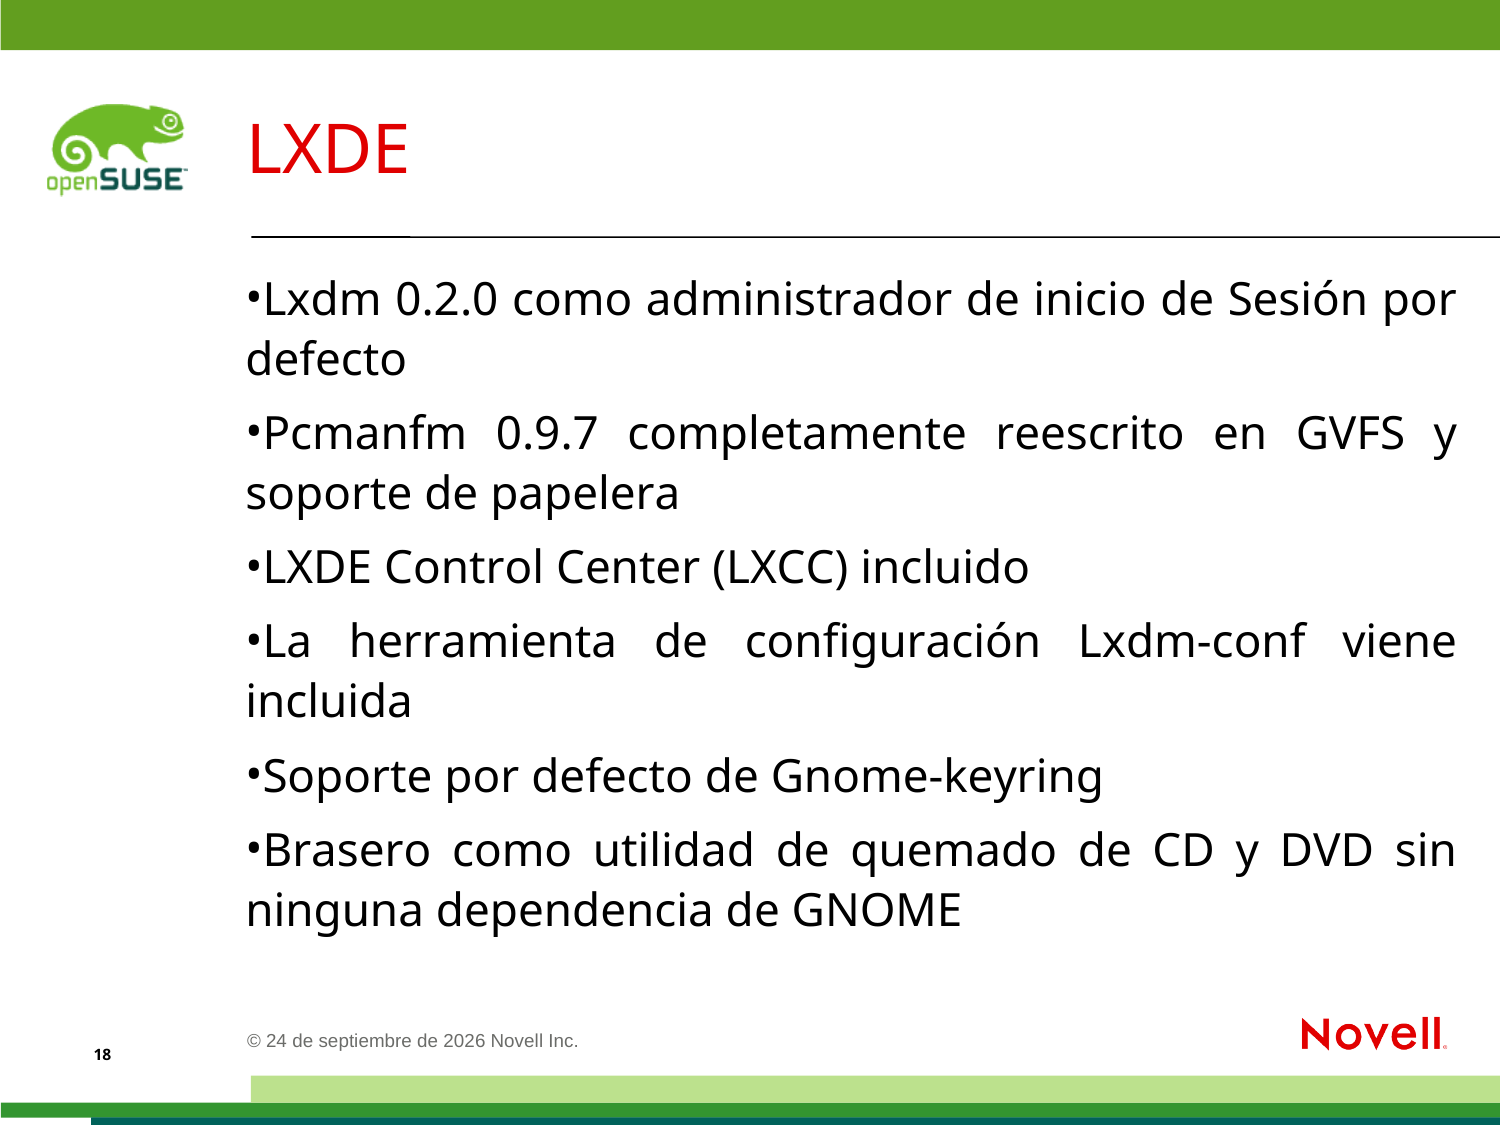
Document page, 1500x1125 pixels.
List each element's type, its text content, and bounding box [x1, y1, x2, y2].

title LXDE [246, 68, 1409, 231]
list Lxdm 0.2.0 como administrador de inicio de Sesión por defecto Pcmanfm 0.9.7 completamente reescrito en GVFS y soporte de papelera LXDE Control Center (LXCC) incluido La herramienta de configuración Lxdm-conf viene incluida Soporte por defecto de Gnome-keyring Brasero como utilidad de quemado de CD y DVD sin ninguna dependencia de GNOME [245, 267, 1458, 1010]
picture [1295, 1011, 1453, 1056]
picture [47, 104, 188, 197]
